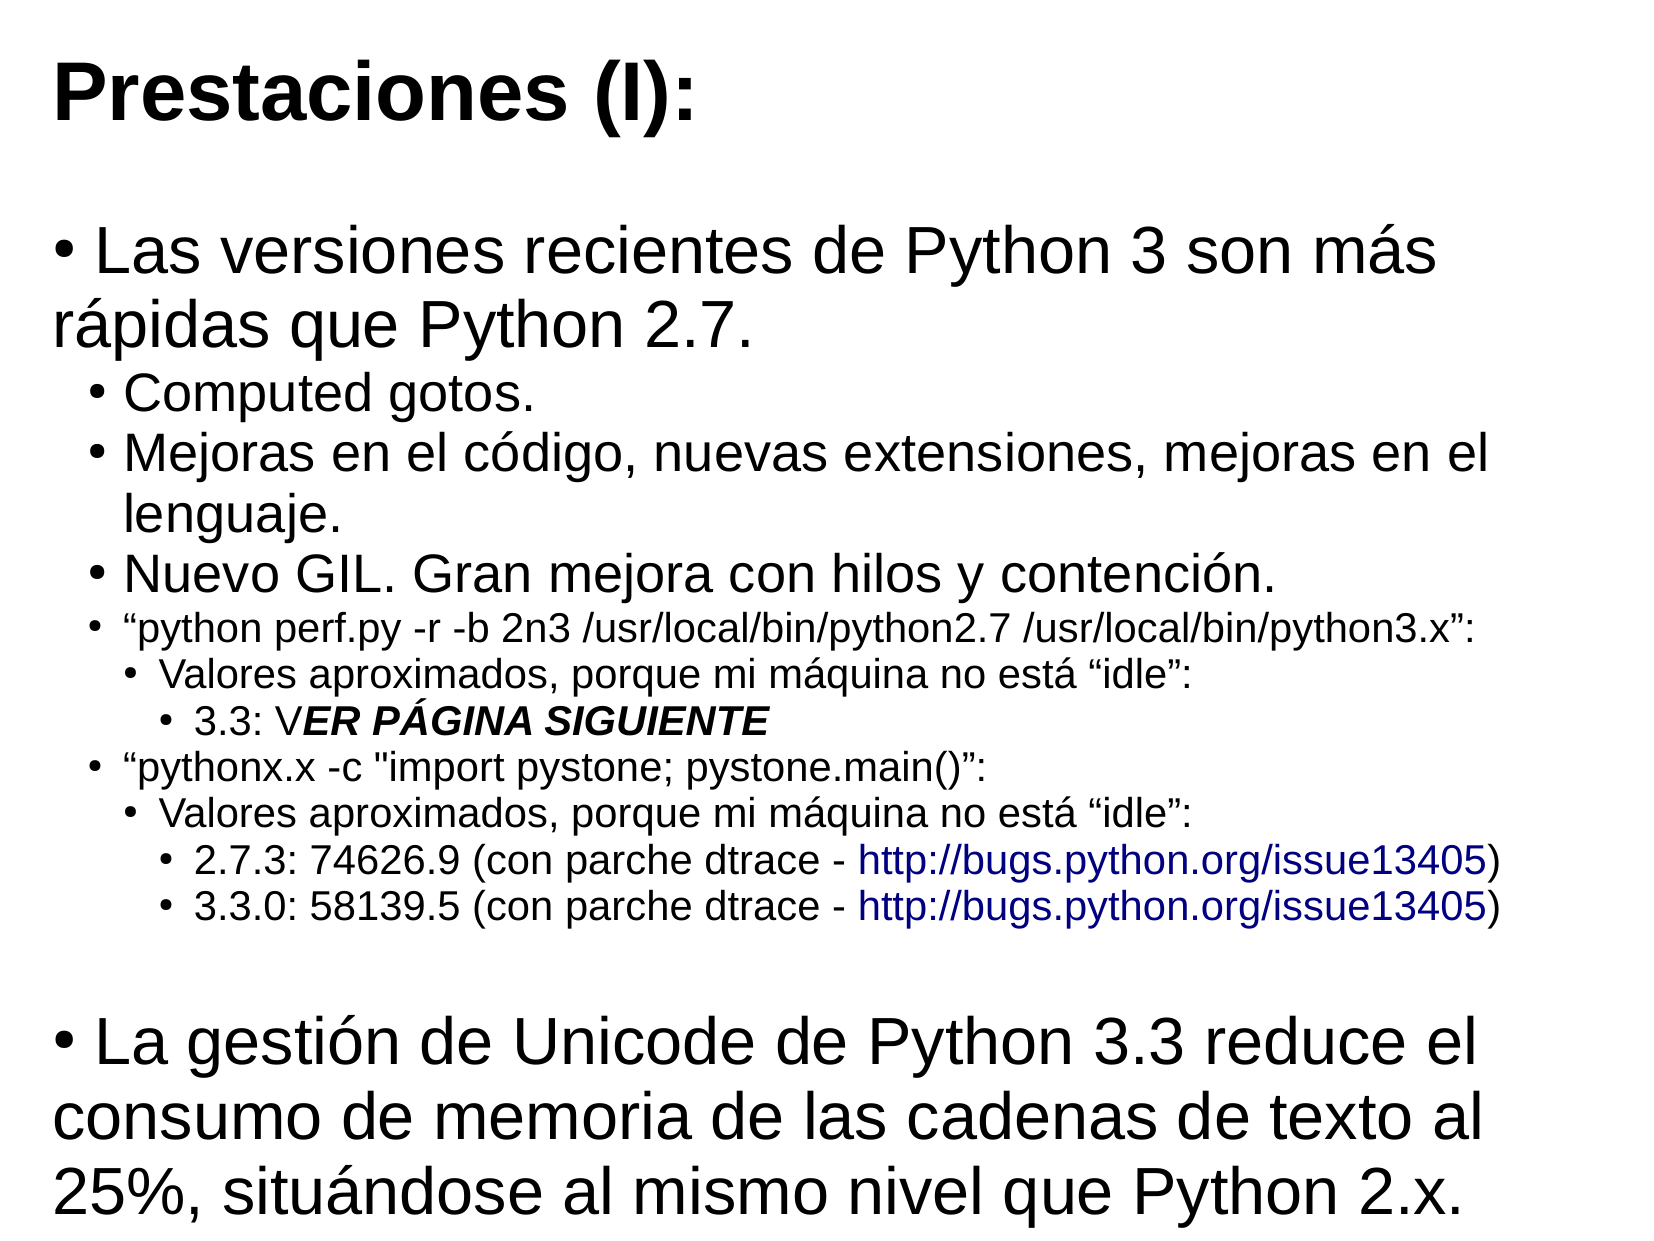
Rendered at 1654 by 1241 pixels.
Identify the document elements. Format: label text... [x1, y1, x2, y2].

text_box Prestaciones (I): Las versiones recientes de Python 3 son más rápidas que Python 2.7. Computed gotos. Mejoras en el código, nuevas extensiones, mejoras en el lenguaje. Nuevo GIL. Gran mejora con hilos y contención. “python perf.py -r -b 2n3 /usr/local/bin/python2.7 /usr/local/bin/python3.x”: Valores aproximados, porque mi máquina no está “idle”: 3.3: VER PÁGINA SIGUIENTE “pythonx.x -c "import pystone; pystone.main()”: Valores aproximados, porque mi máquina no está “idle”: 2.7.3: 74626.9 (con parche dtrace - http://bugs.python.org/issue13405) 3.3.0: 58139.5 (con parche dtrace - http://bugs.python.org/issue13405) La gestión de Unicode de Python 3.3 reduce el consumo de memoria de las cadenas de texto al 25%, situándose al mismo nivel que Python 2.x. [37, 37, 1613, 1237]
